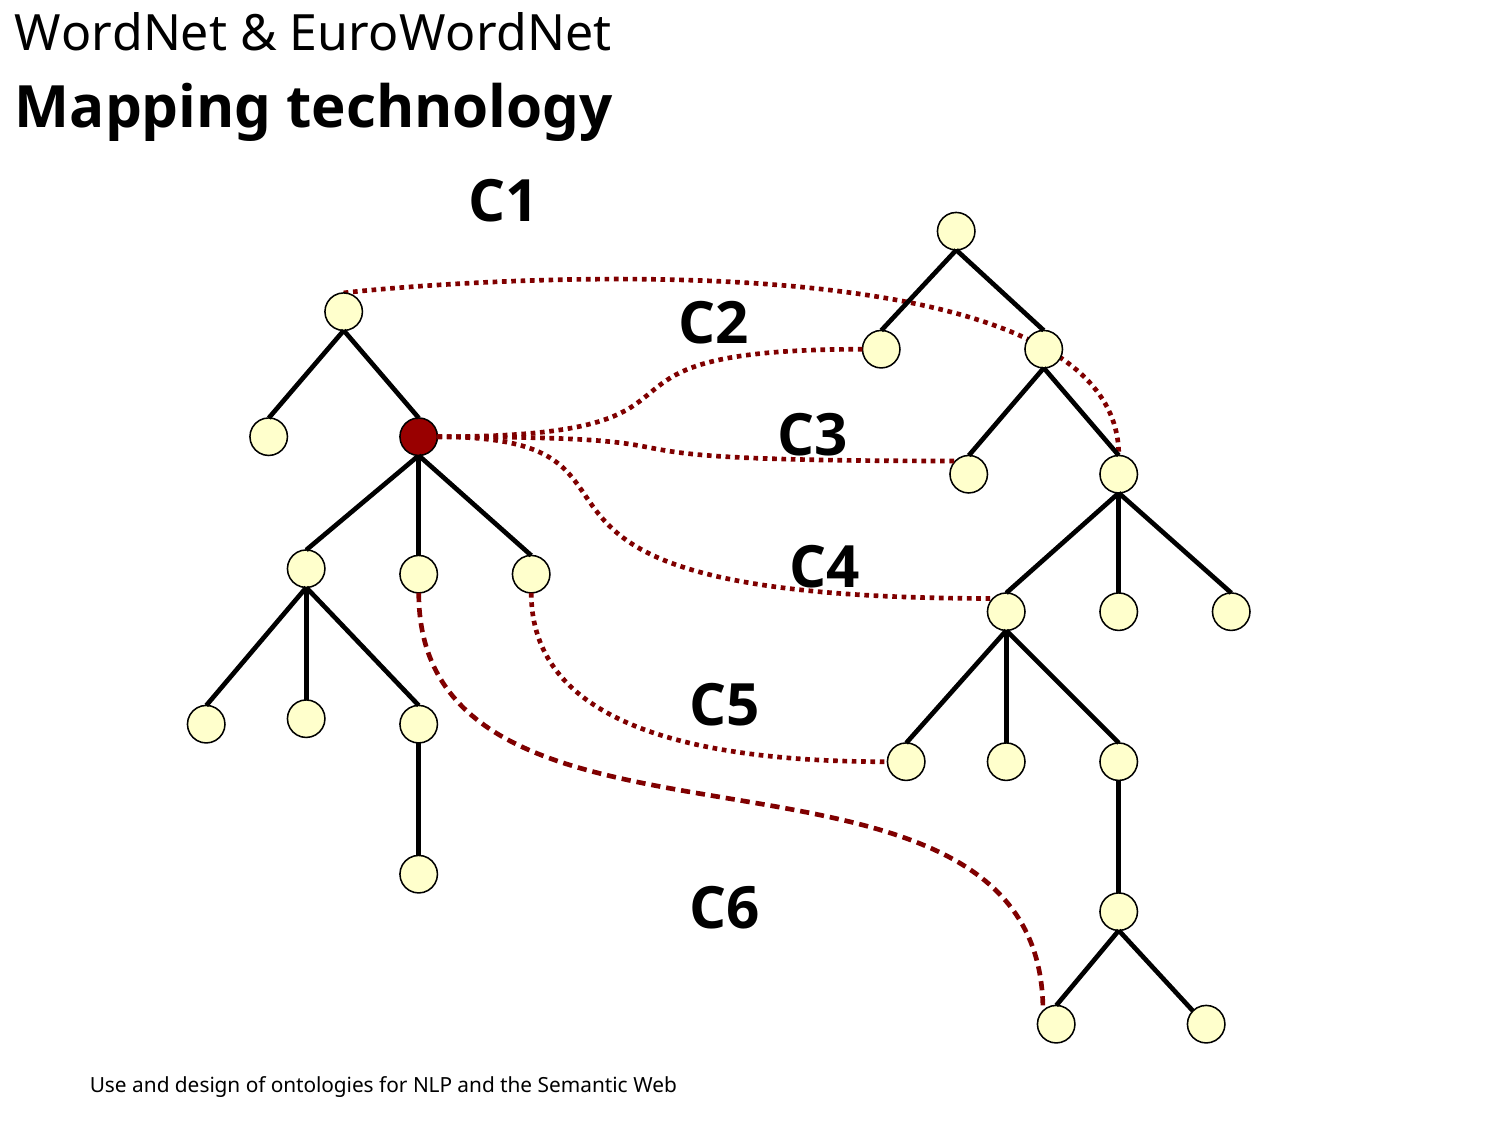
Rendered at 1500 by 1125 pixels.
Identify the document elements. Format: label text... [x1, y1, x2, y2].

text_box C3 [762, 385, 863, 481]
text_box [1187, 1005, 1225, 1043]
text_box [187, 705, 226, 743]
text_box [949, 455, 988, 493]
text_box [1099, 743, 1138, 781]
text_box [862, 330, 901, 368]
text_box [937, 212, 976, 250]
text_box [399, 555, 438, 593]
text_box [287, 700, 325, 738]
text_box [249, 418, 288, 456]
title WordNet & EuroWordNet Mapping technology [0, 0, 1500, 142]
text_box [399, 855, 438, 893]
text_box C2 [664, 273, 765, 368]
text_box [399, 705, 438, 743]
text_box C4 [774, 517, 875, 613]
text_box [1099, 893, 1138, 930]
text_box [324, 292, 363, 330]
text_box [512, 555, 550, 593]
text_box [1099, 455, 1138, 493]
text_box [887, 743, 925, 781]
text_box [987, 593, 1026, 630]
text_box [287, 550, 325, 587]
text_box [987, 743, 1026, 781]
text_box [1212, 593, 1251, 631]
text_box C5 [675, 655, 775, 751]
text_box [1024, 330, 1063, 368]
text_box [1037, 1005, 1075, 1043]
text_box [1099, 593, 1138, 631]
text_box C6 [674, 858, 775, 953]
text_box [399, 418, 438, 456]
text_box C1 [453, 151, 554, 246]
